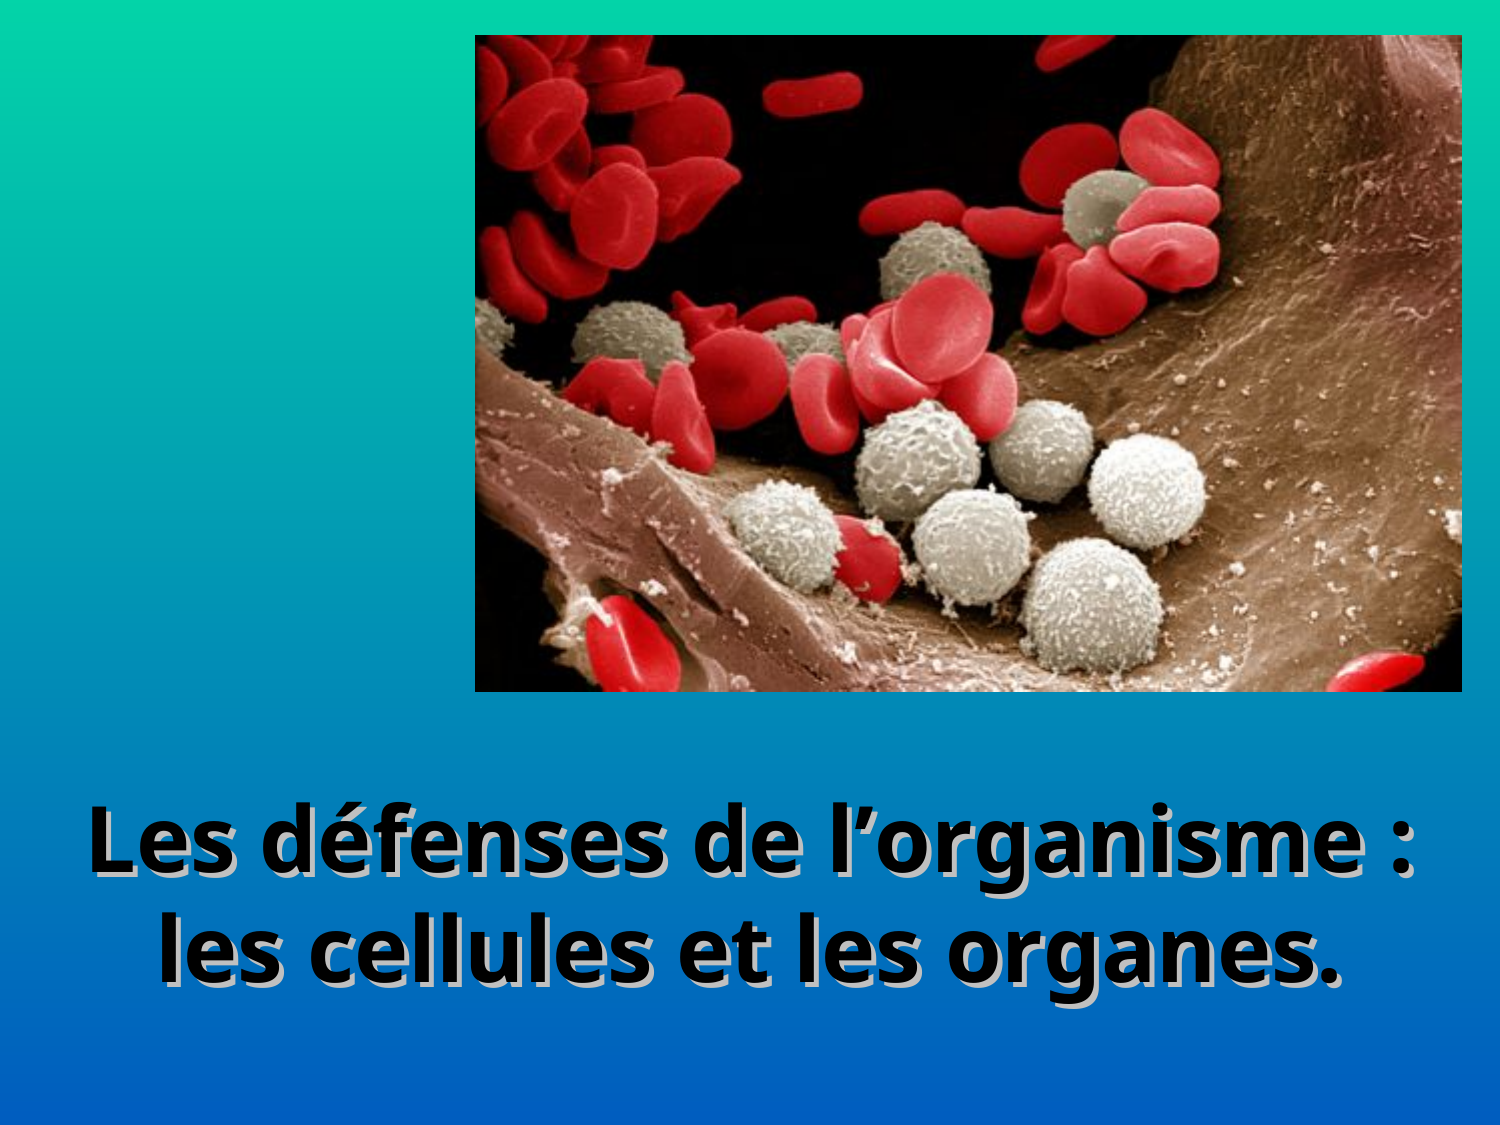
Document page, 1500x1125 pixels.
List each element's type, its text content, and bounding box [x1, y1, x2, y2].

title Les défenses de l’organisme : les cellules et les organes. [35, 679, 1465, 1102]
picture [0, 35, 1500, 691]
